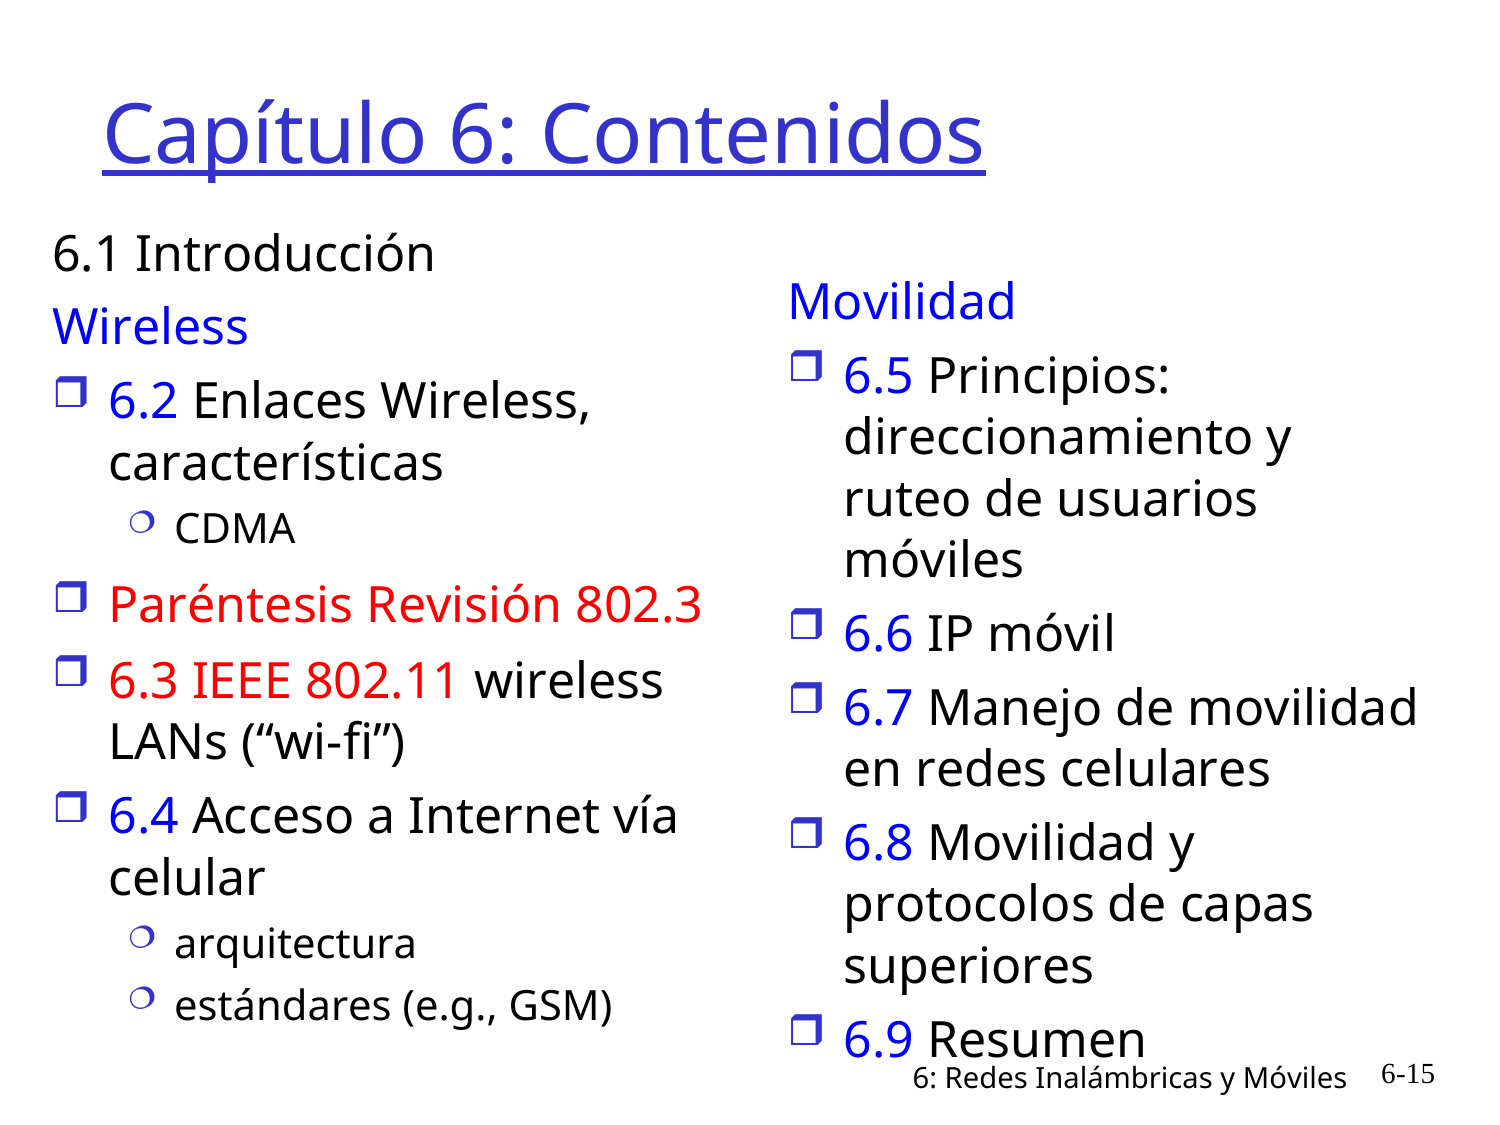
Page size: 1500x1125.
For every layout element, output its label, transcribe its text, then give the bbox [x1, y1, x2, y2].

list Movilidad 6.5 Principios: direccionamiento y ruteo de usuarios móviles 6.6 IP móvil 6.7 Manejo de movilidad en redes celulares 6.8 Movilidad y protocolos de capas superiores 6.9 Resumen [772, 262, 1438, 1031]
title Capítulo 6: Contenidos [87, 37, 1363, 225]
list 6.1 Introducción Wireless 6.2 Enlaces Wireless, características CDMA Paréntesis Revisión 802.3 6.3 IEEE 802.11 wireless LANs (“wi-fi”) 6.4 Acceso a Internet vía celular arquitectura estándares (e.g., GSM) [37, 214, 751, 1002]
